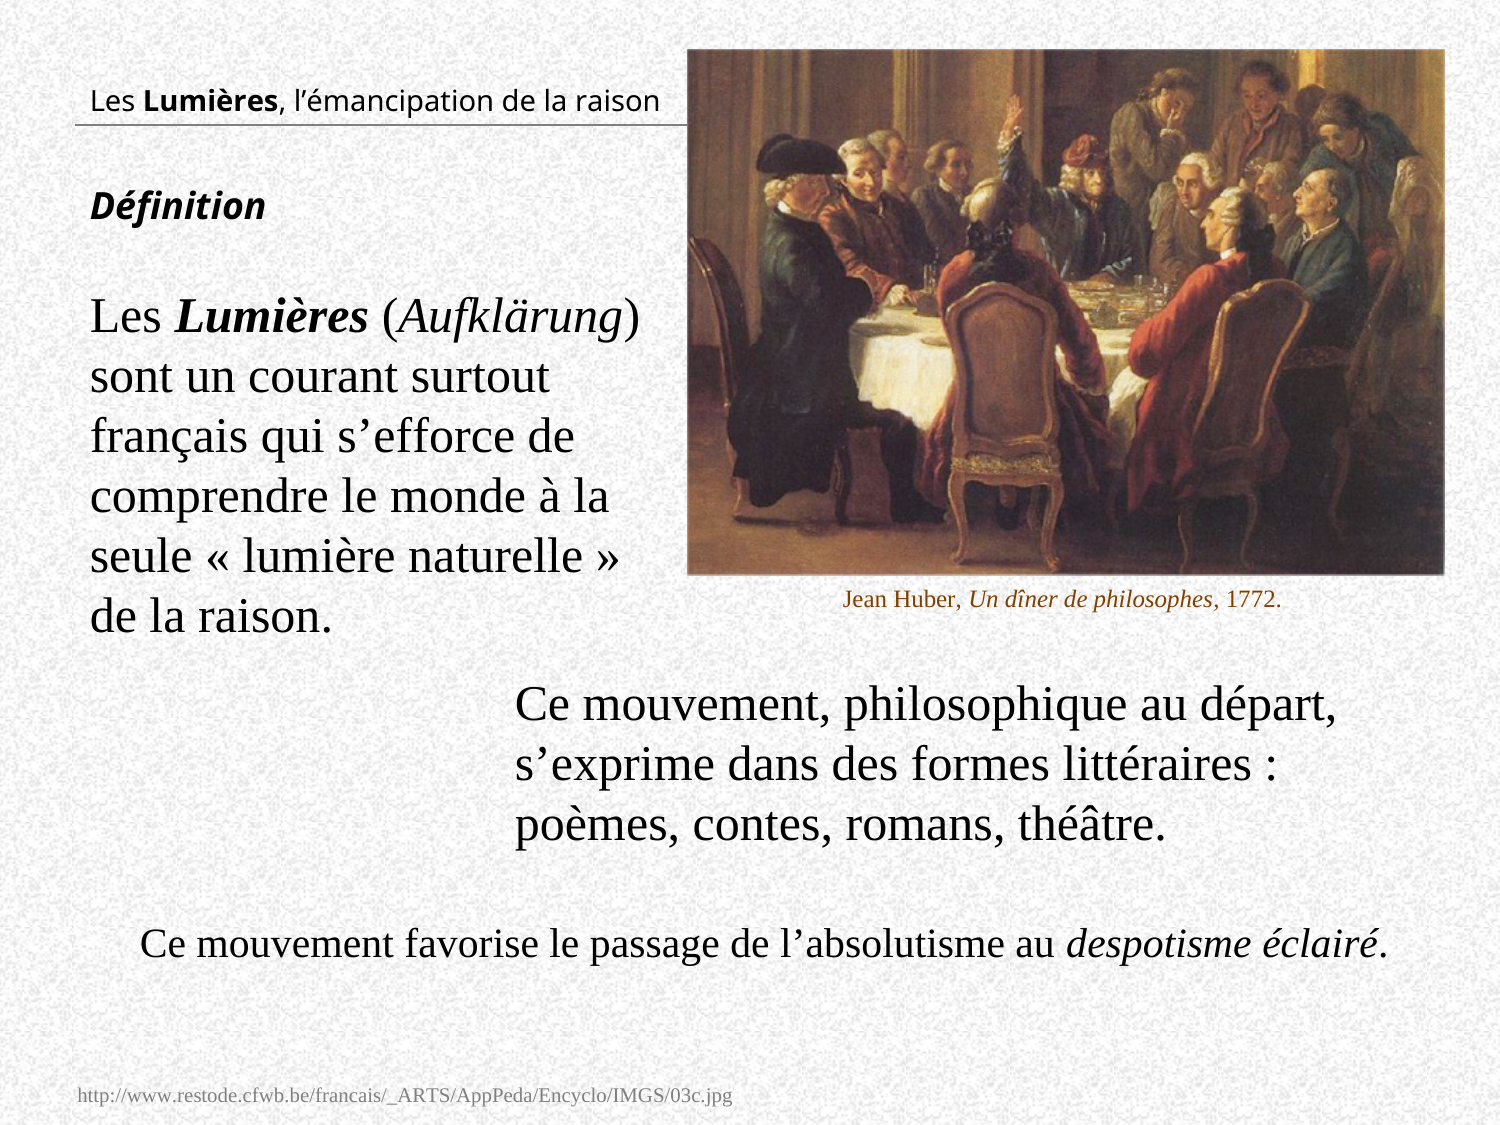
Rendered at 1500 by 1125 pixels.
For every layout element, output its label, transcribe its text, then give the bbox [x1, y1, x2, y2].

text_box Les Lumières (Aufklärung) sont un courant surtout français qui s’efforce de comprendre le monde à la seule « lumière naturelle » de la raison. [75, 274, 676, 651]
text_box Ce mouvement favorise le passage de l’absolutisme au despotisme éclairé. [112, 899, 1413, 976]
text_box Ce mouvement, philosophique au départ, s’exprime dans des formes littéraires : poèmes, contes, romans, théâtre. [500, 662, 1388, 858]
picture [0, 0, 1500, 1125]
text_box http://www.restode.cfwb.be/francais/_ARTS/AppPeda/Encyclo/IMGS/03c.jpg [62, 1073, 901, 1115]
text_box Les Lumières, l’émancipation de la raison [74, 74, 687, 126]
text_box Définition [75, 174, 313, 236]
text_box Jean Huber, Un dîner de philosophes, 1772. [725, 575, 1401, 621]
